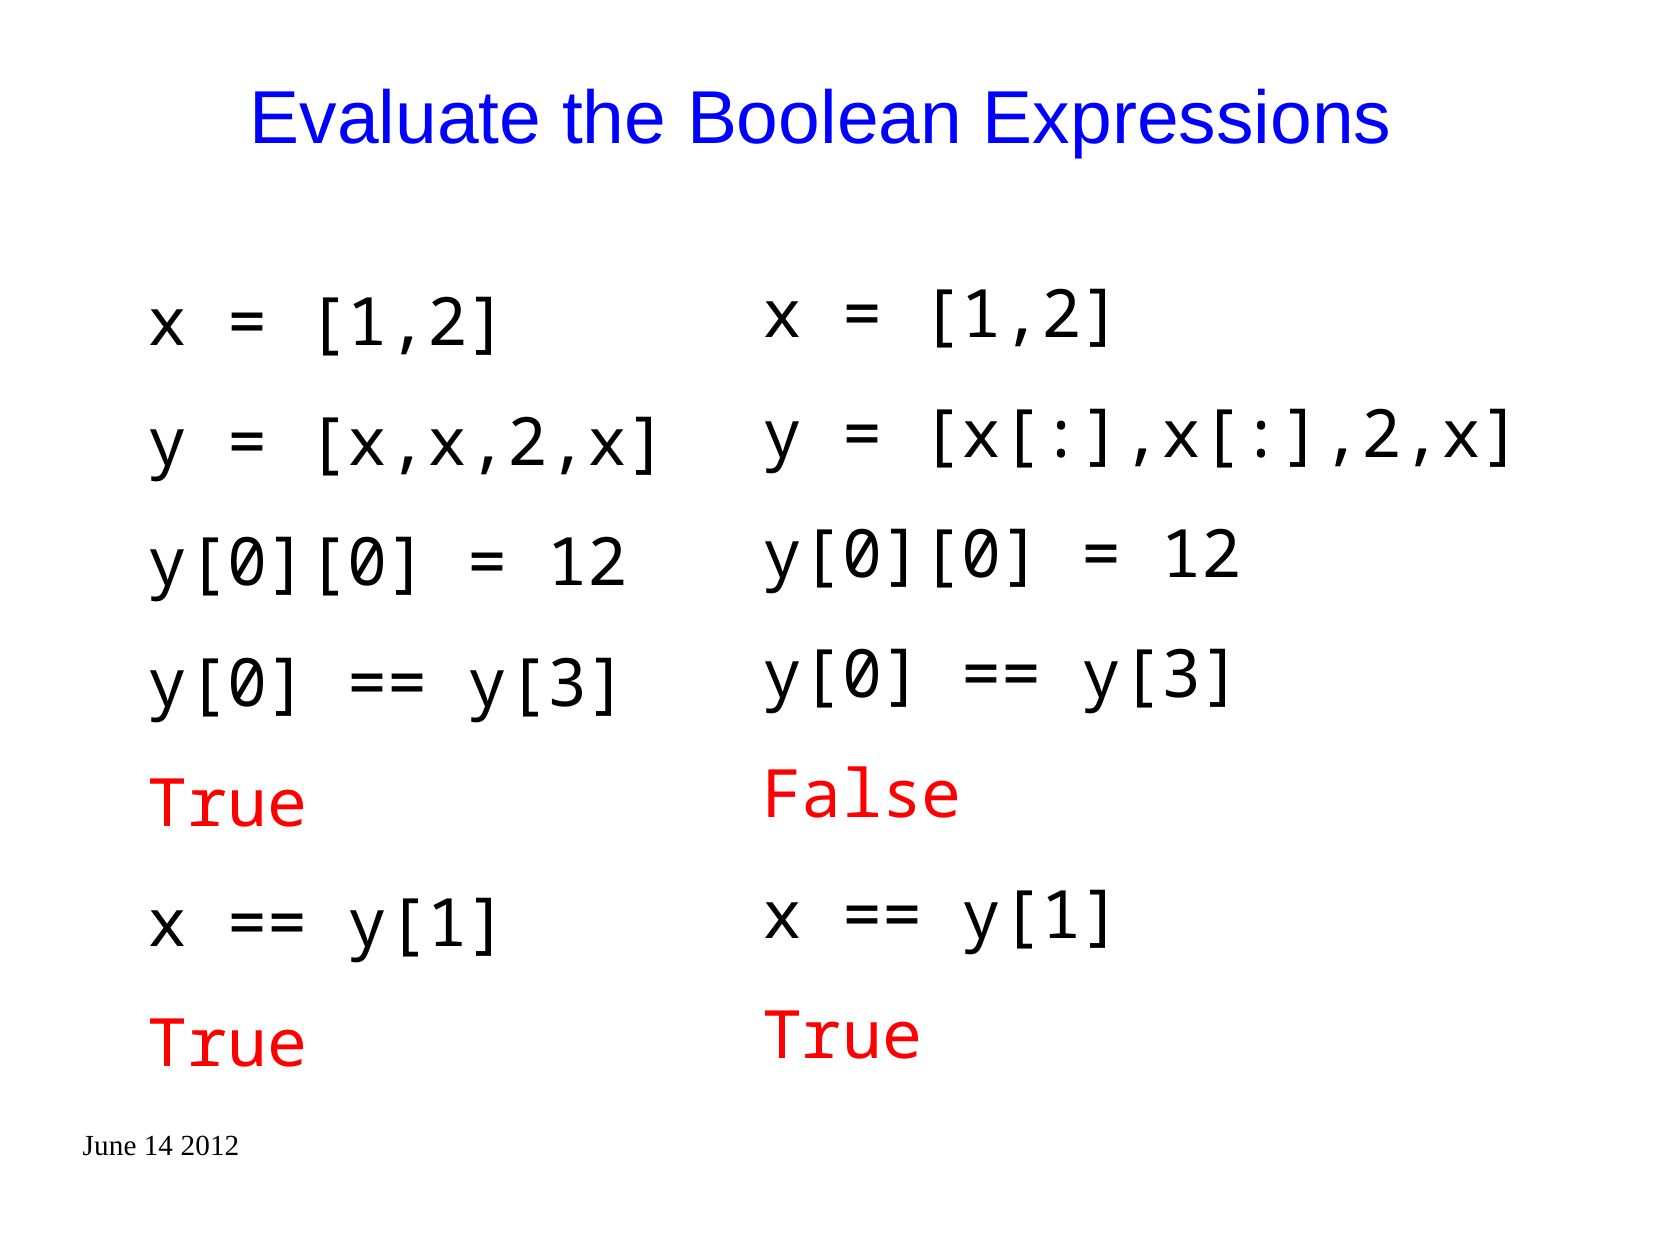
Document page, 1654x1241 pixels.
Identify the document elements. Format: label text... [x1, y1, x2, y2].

list x = [1,2] y = [x,x,2,x] y[0][0] = 12 y[0] == y[3] True x == y[1] True [76, 274, 803, 1093]
title Evaluate the Boolean Expressions [76, 58, 1565, 178]
list x = [1,2] y = [x[:],x[:],2,x] y[0][0] = 12 y[0] == y[3] False x == y[1] True [691, 265, 1654, 1085]
